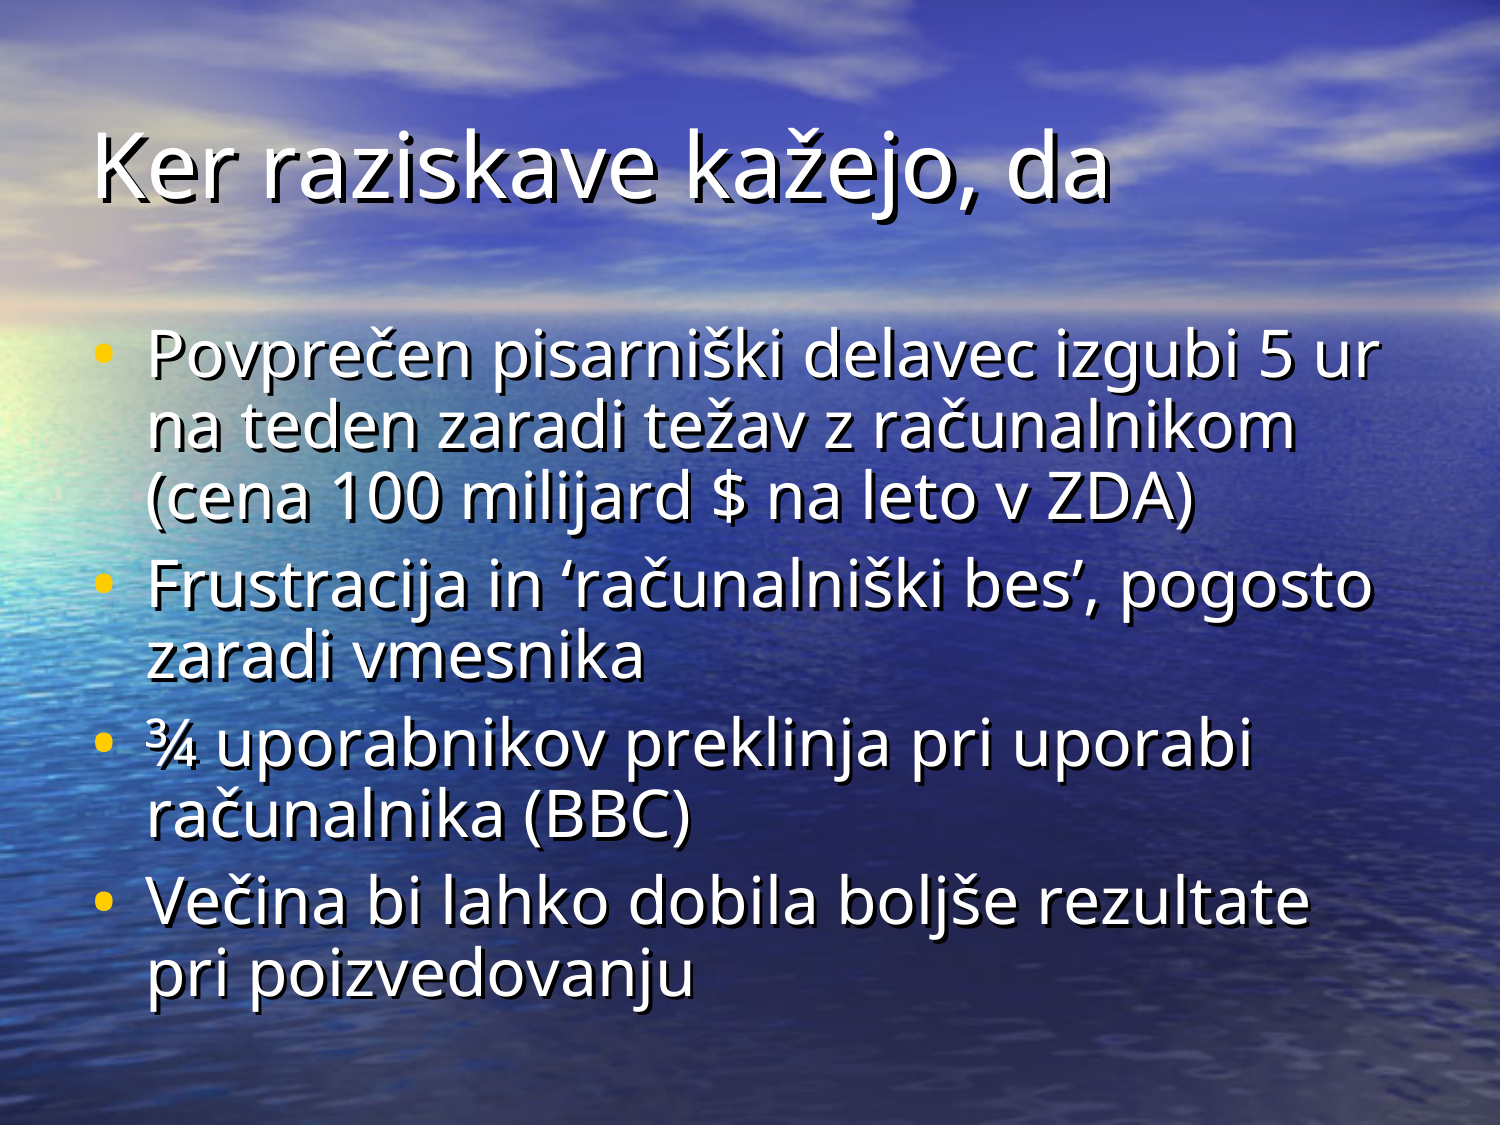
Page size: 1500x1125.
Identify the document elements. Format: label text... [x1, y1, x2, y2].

list Povprečen pisarniški delavec izgubi 5 ur na teden zaradi težav z računalnikom (cena 100 milijard $ na leto v ZDA) Frustracija in ‘računalniški bes’, pogosto zaradi vmesnika ¾ uporabnikov preklinja pri uporabi računalnika (BBC) Večina bi lahko dobila boljše rezultate pri poizvedovanju [75, 312, 1426, 1026]
title Ker raziskave kažejo, da [75, 47, 1426, 276]
picture [0, 0, 1500, 1125]
